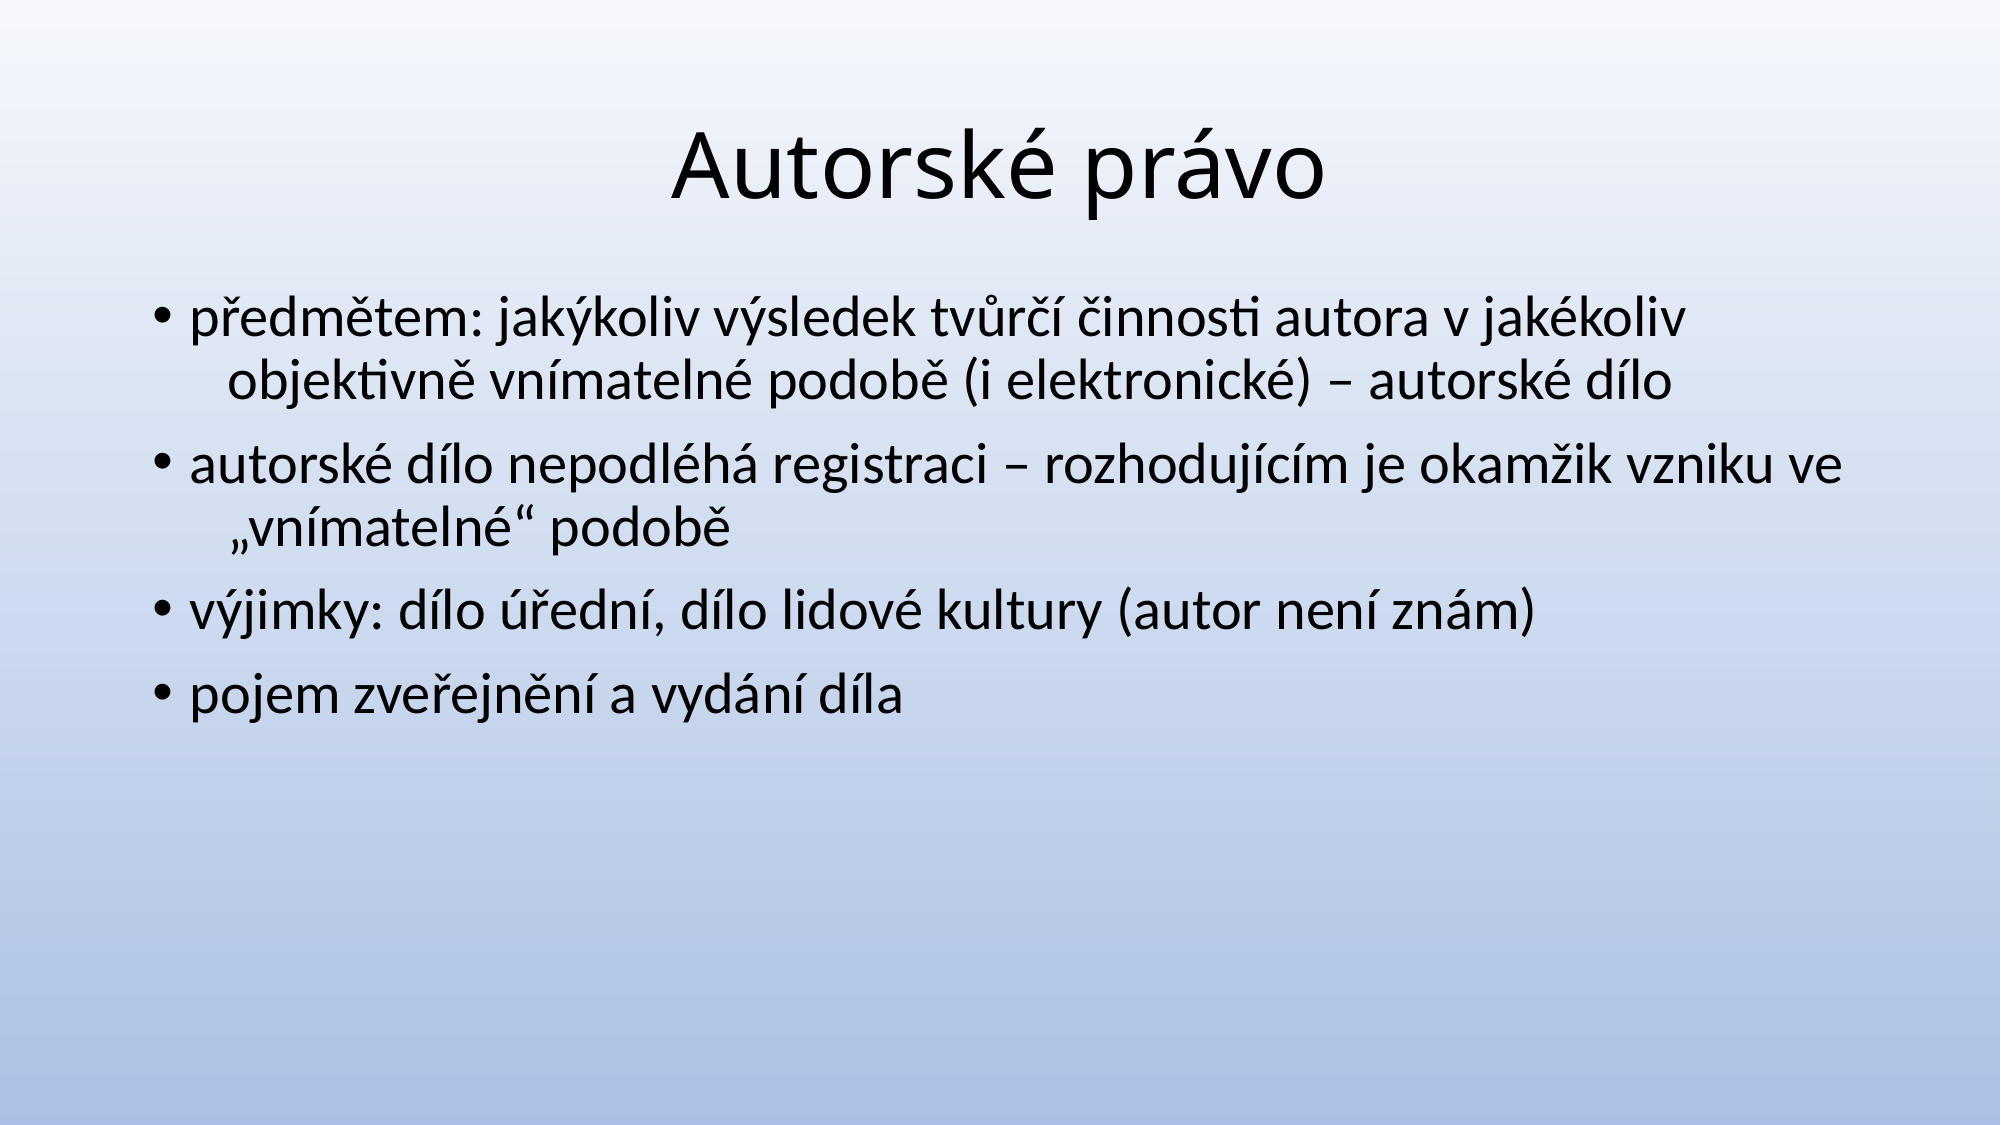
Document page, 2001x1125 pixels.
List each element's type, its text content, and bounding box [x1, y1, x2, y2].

title Autorské právo [137, 59, 1863, 278]
list předmětem: jakýkoliv výsledek tvůrčí činnosti autora v jakékoliv objektivně vnímatelné podobě (i elektronické) – autorské dílo autorské dílo nepodléhá registraci – rozhodujícím je okamžik vzniku ve „vnímatelné“ podobě výjimky: dílo úřední, dílo lidové kultury (autor není znám) pojem zveřejnění a vydání díla [137, 278, 1863, 1098]
